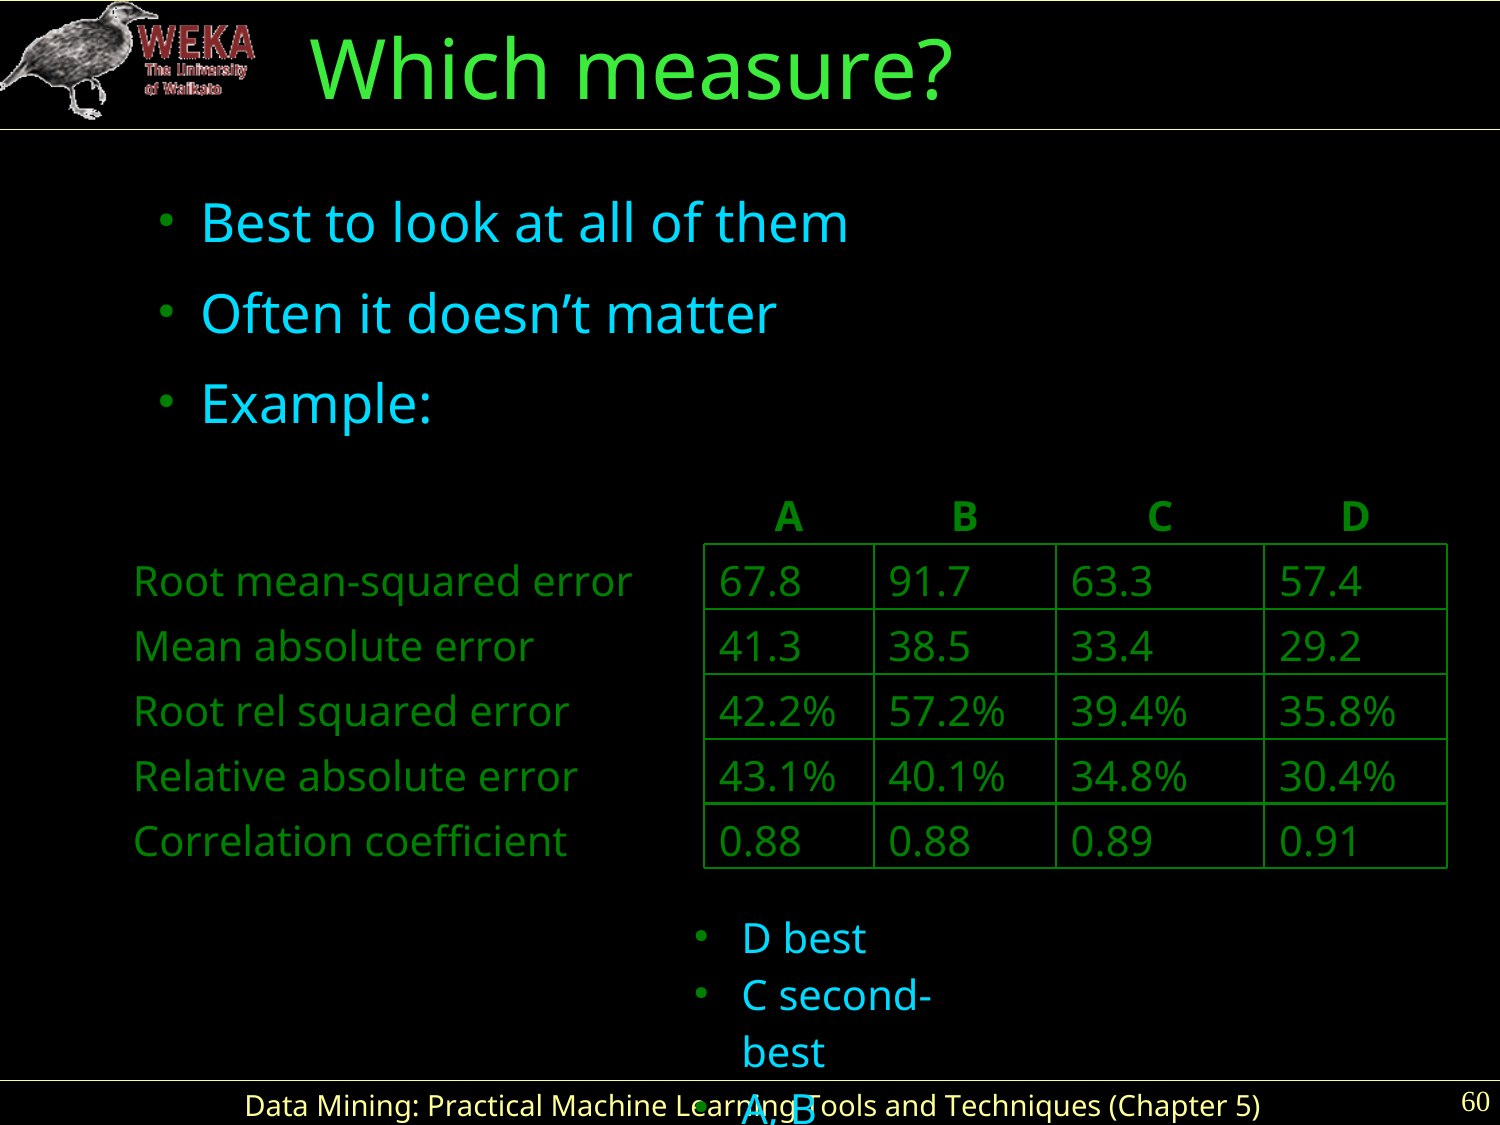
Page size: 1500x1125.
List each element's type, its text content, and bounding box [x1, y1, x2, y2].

text_box Relative absolute error [118, 739, 703, 804]
text_box 40.1% [875, 740, 1055, 802]
text_box D best C second-best A, B arguable [679, 901, 1017, 1004]
text_box 0.88 [705, 805, 873, 867]
text_box 35.8% [1265, 675, 1446, 738]
text_box 0.89 [1057, 805, 1263, 867]
text_box 33.4 [1057, 610, 1263, 673]
text_box D [1265, 479, 1447, 543]
text_box 42.2% [705, 675, 873, 738]
text_box 34.8% [1057, 740, 1263, 802]
text_box 43.1% [705, 740, 873, 802]
text_box C [1056, 479, 1265, 543]
text_box Correlation coefficient [118, 804, 704, 869]
text_box 63.3 [1057, 545, 1263, 608]
text_box 57.4 [1265, 545, 1446, 608]
text_box B [874, 479, 1056, 543]
text_box Root mean-squared error [118, 544, 703, 609]
title Which measure? [295, 0, 1500, 148]
text_box 39.4% [1057, 675, 1263, 738]
text_box 38.5 [875, 610, 1055, 673]
text_box 67.8 [705, 545, 873, 608]
text_box Mean absolute error [118, 609, 703, 674]
text_box 57.2% [875, 675, 1055, 738]
text_box 0.88 [875, 805, 1055, 867]
text_box 29.2 [1265, 610, 1446, 673]
text_box 91.7 [875, 545, 1055, 608]
text_box 30.4% [1265, 740, 1446, 802]
text_box 0.91 [1265, 805, 1446, 867]
text_box Root rel squared error [118, 674, 703, 739]
text_box A [704, 479, 874, 543]
picture [0, 1, 266, 129]
text_box Best to look at all of them Often it doesn’t matter Example: [143, 177, 1381, 544]
text_box 41.3 [705, 610, 873, 673]
